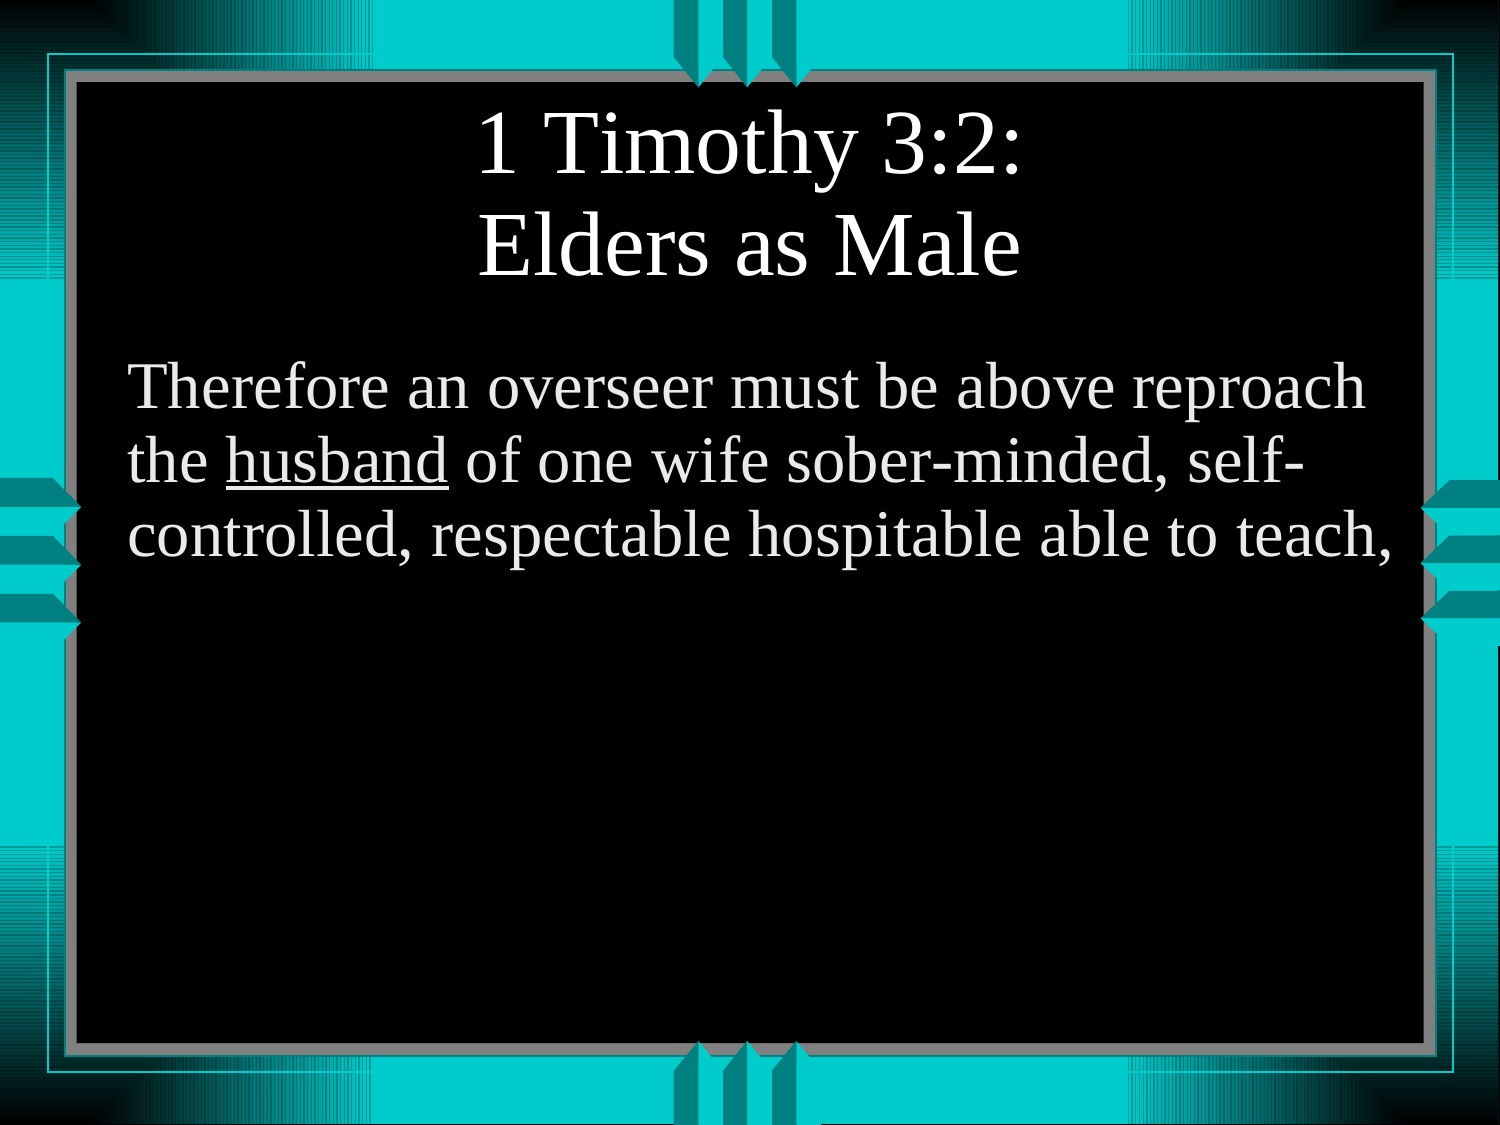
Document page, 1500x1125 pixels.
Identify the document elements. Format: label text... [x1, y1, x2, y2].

title 1 Timothy 3:2: Elders as Male [112, 91, 1388, 296]
text_box Therefore an overseer must be above reproach the husband of one wife sober-minded, self-controlled, respectable hospitable able to teach, [112, 341, 1437, 886]
